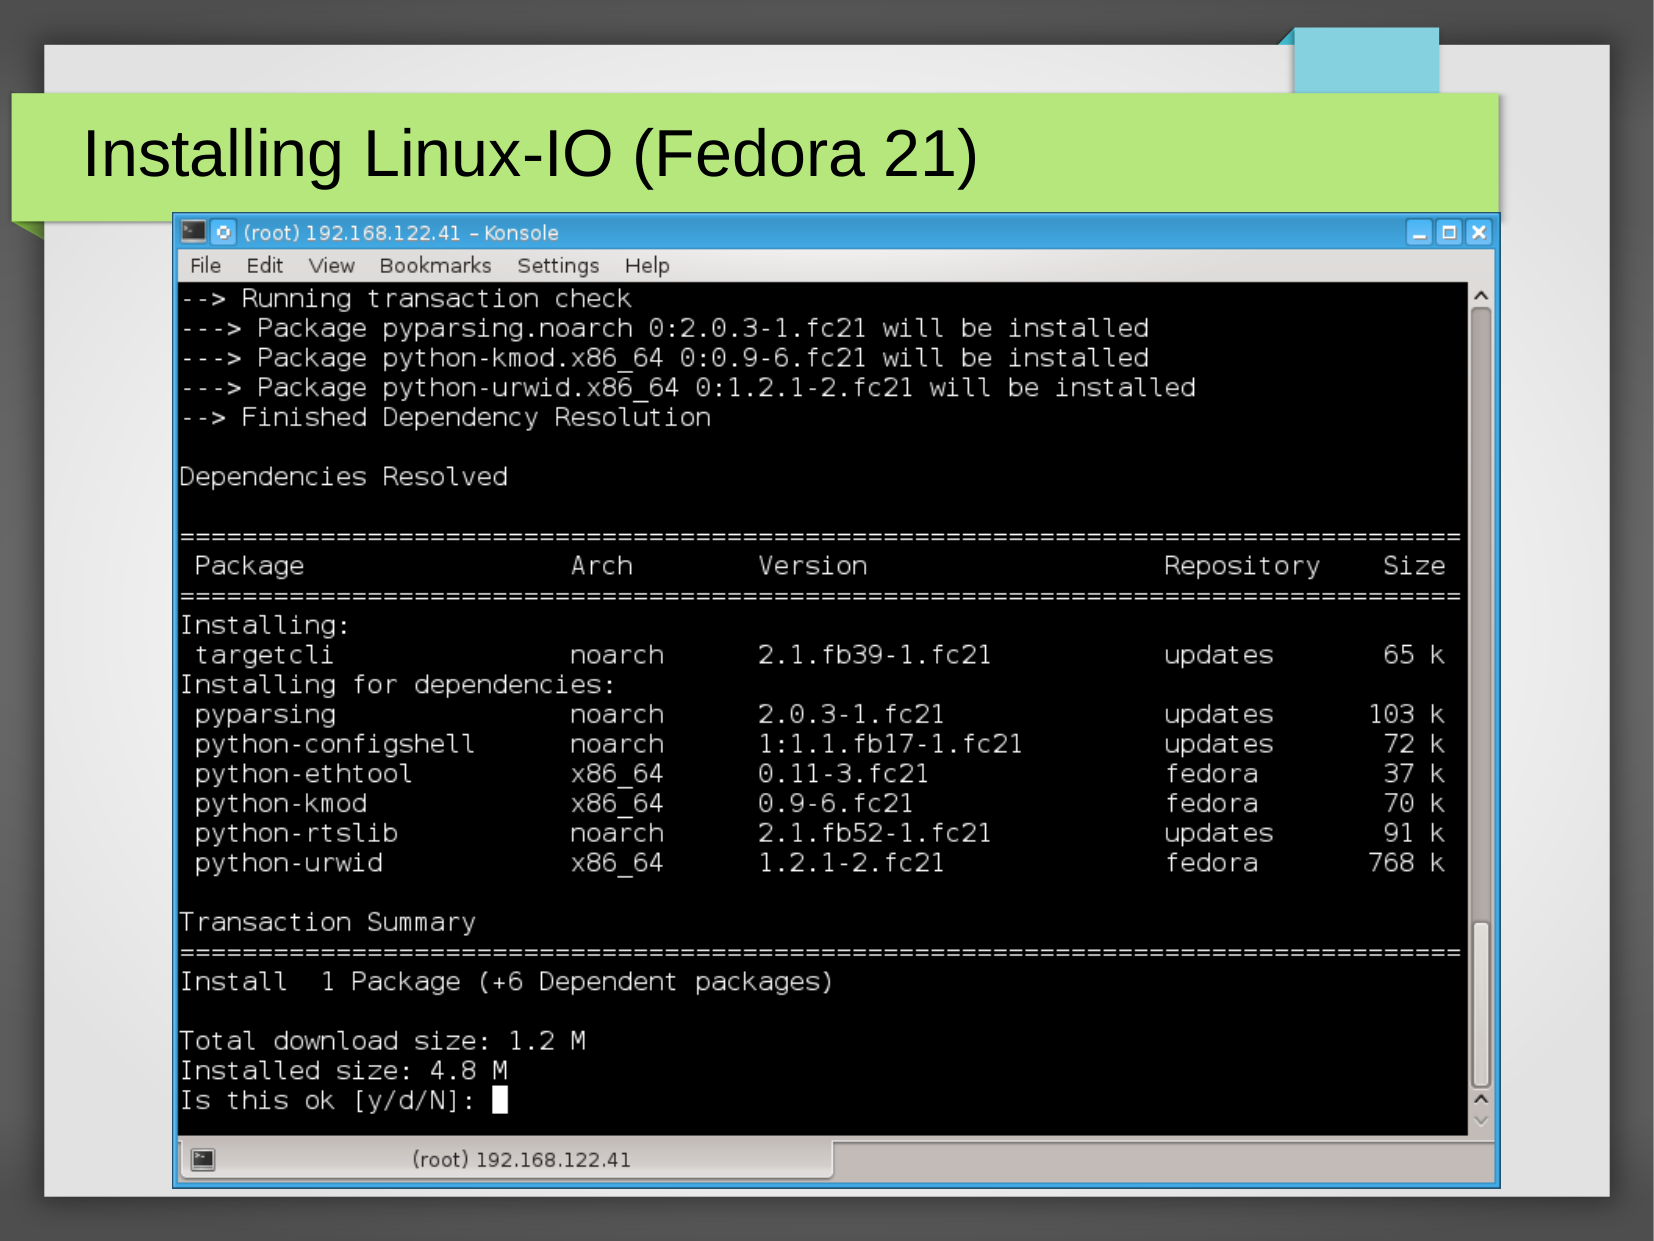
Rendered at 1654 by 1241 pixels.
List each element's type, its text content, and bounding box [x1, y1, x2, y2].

title Installing Linux-IO (Fedora 21) [82, 94, 1264, 213]
picture [0, 0, 1654, 1241]
